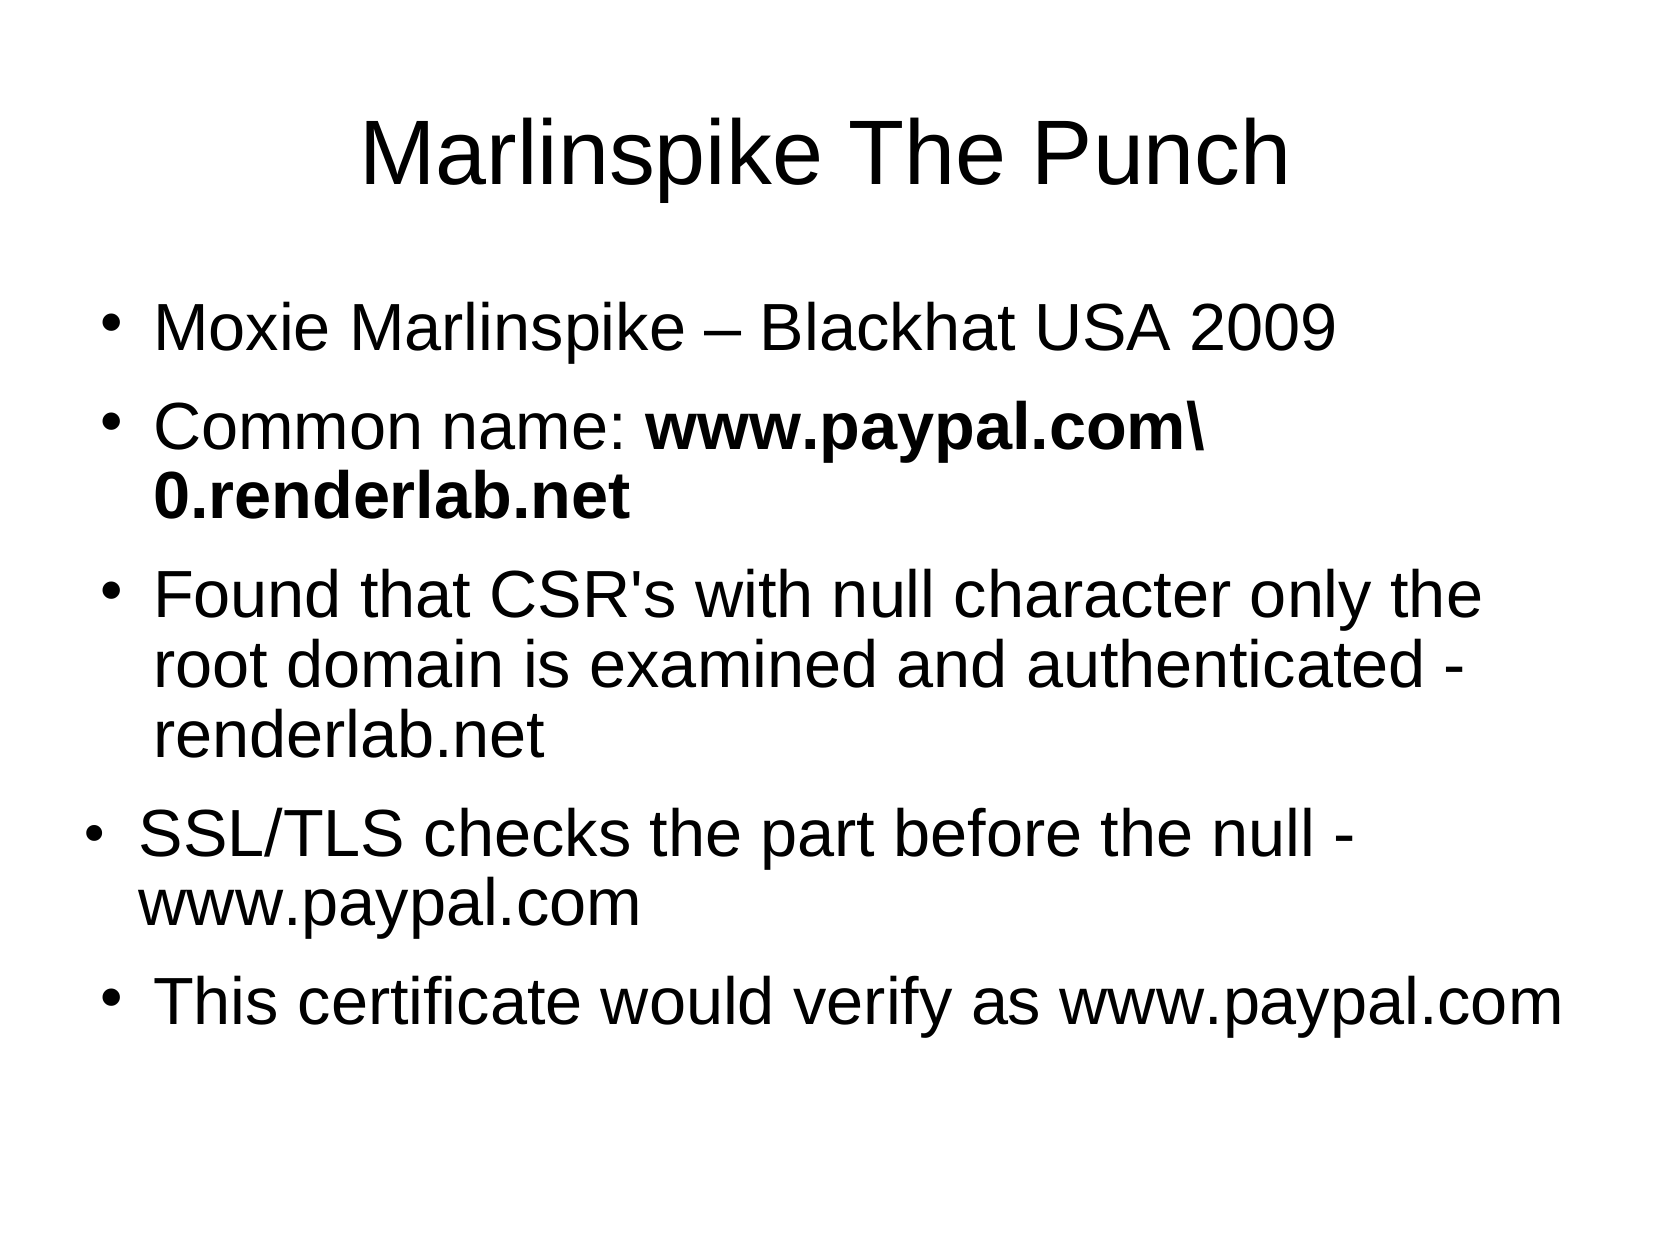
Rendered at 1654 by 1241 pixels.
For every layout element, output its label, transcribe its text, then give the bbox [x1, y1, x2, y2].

title Marlinspike The Punch [82, 56, 1571, 249]
list Moxie Marlinspike – Blackhat USA 2009 Common name: www.paypal.com\0.renderlab.net Found that CSR's with null character only the root domain is examined and authenticated - renderlab.net SSL/TLS checks the part before the null - www.paypal.com This certificate would verify as www.paypal.com [82, 290, 1571, 1094]
